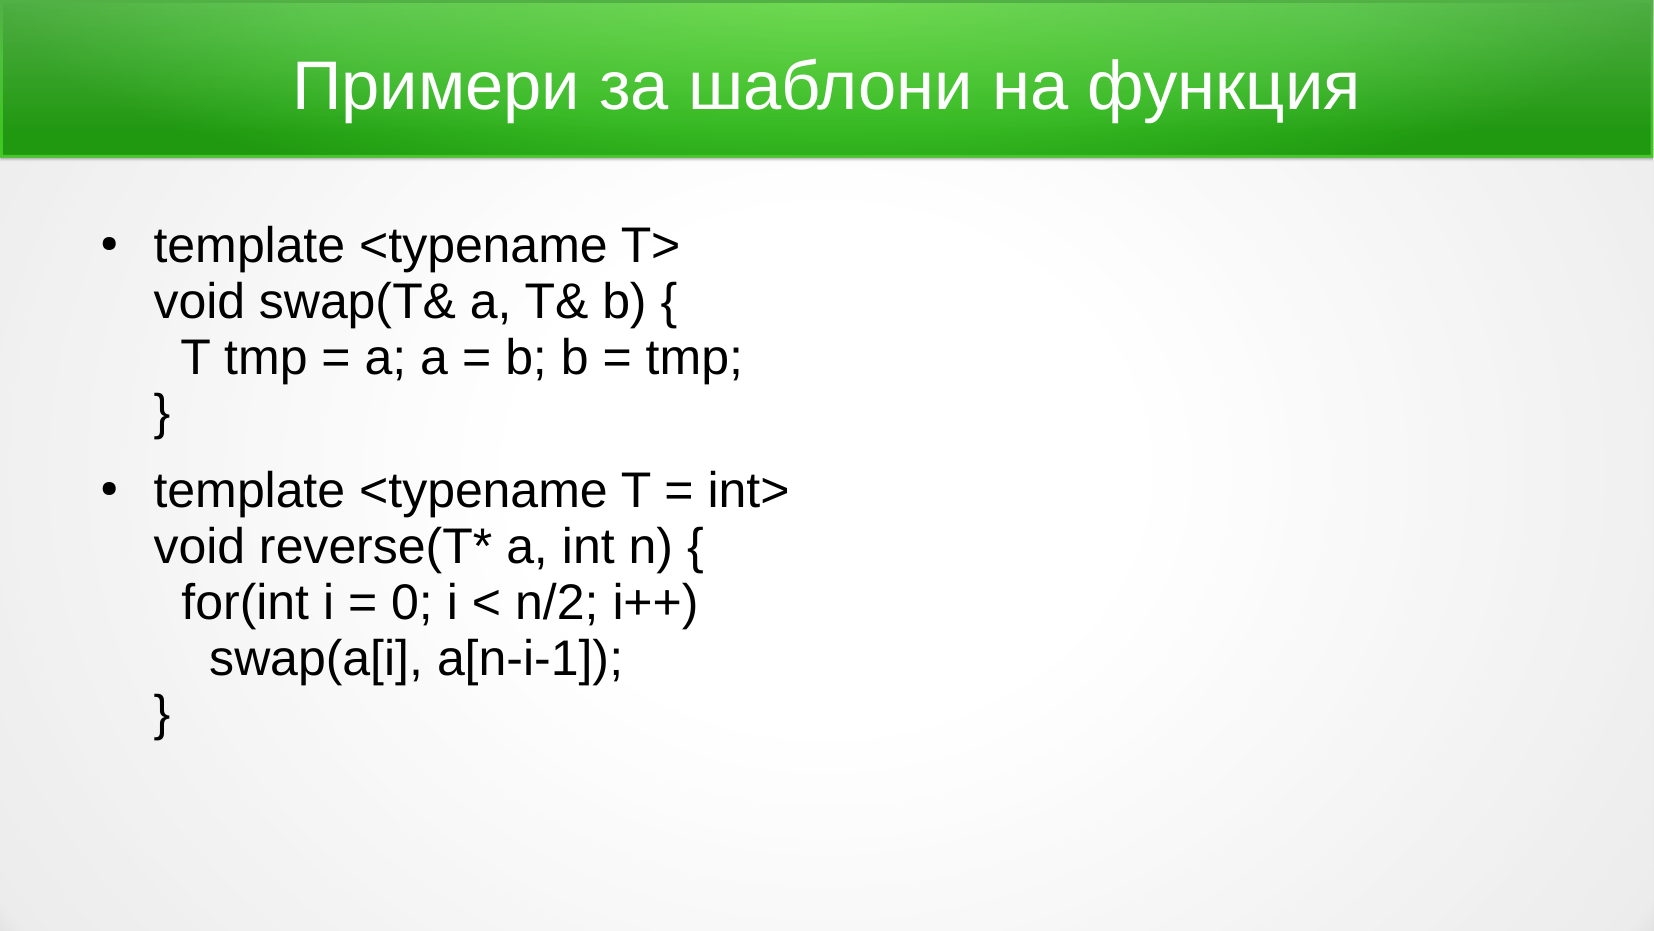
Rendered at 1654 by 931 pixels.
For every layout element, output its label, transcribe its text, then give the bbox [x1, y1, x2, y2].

title Примери за шаблони на функция [82, 37, 1571, 135]
list template <typename T> void swap(T& a, T& b) { T tmp = a; a = b; b = tmp; } template <typename T = int> void reverse(T* a, int n) { for(int i = 0; i < n/2; i++) swap(a[i], a[n-i-1]); } [82, 217, 1571, 886]
